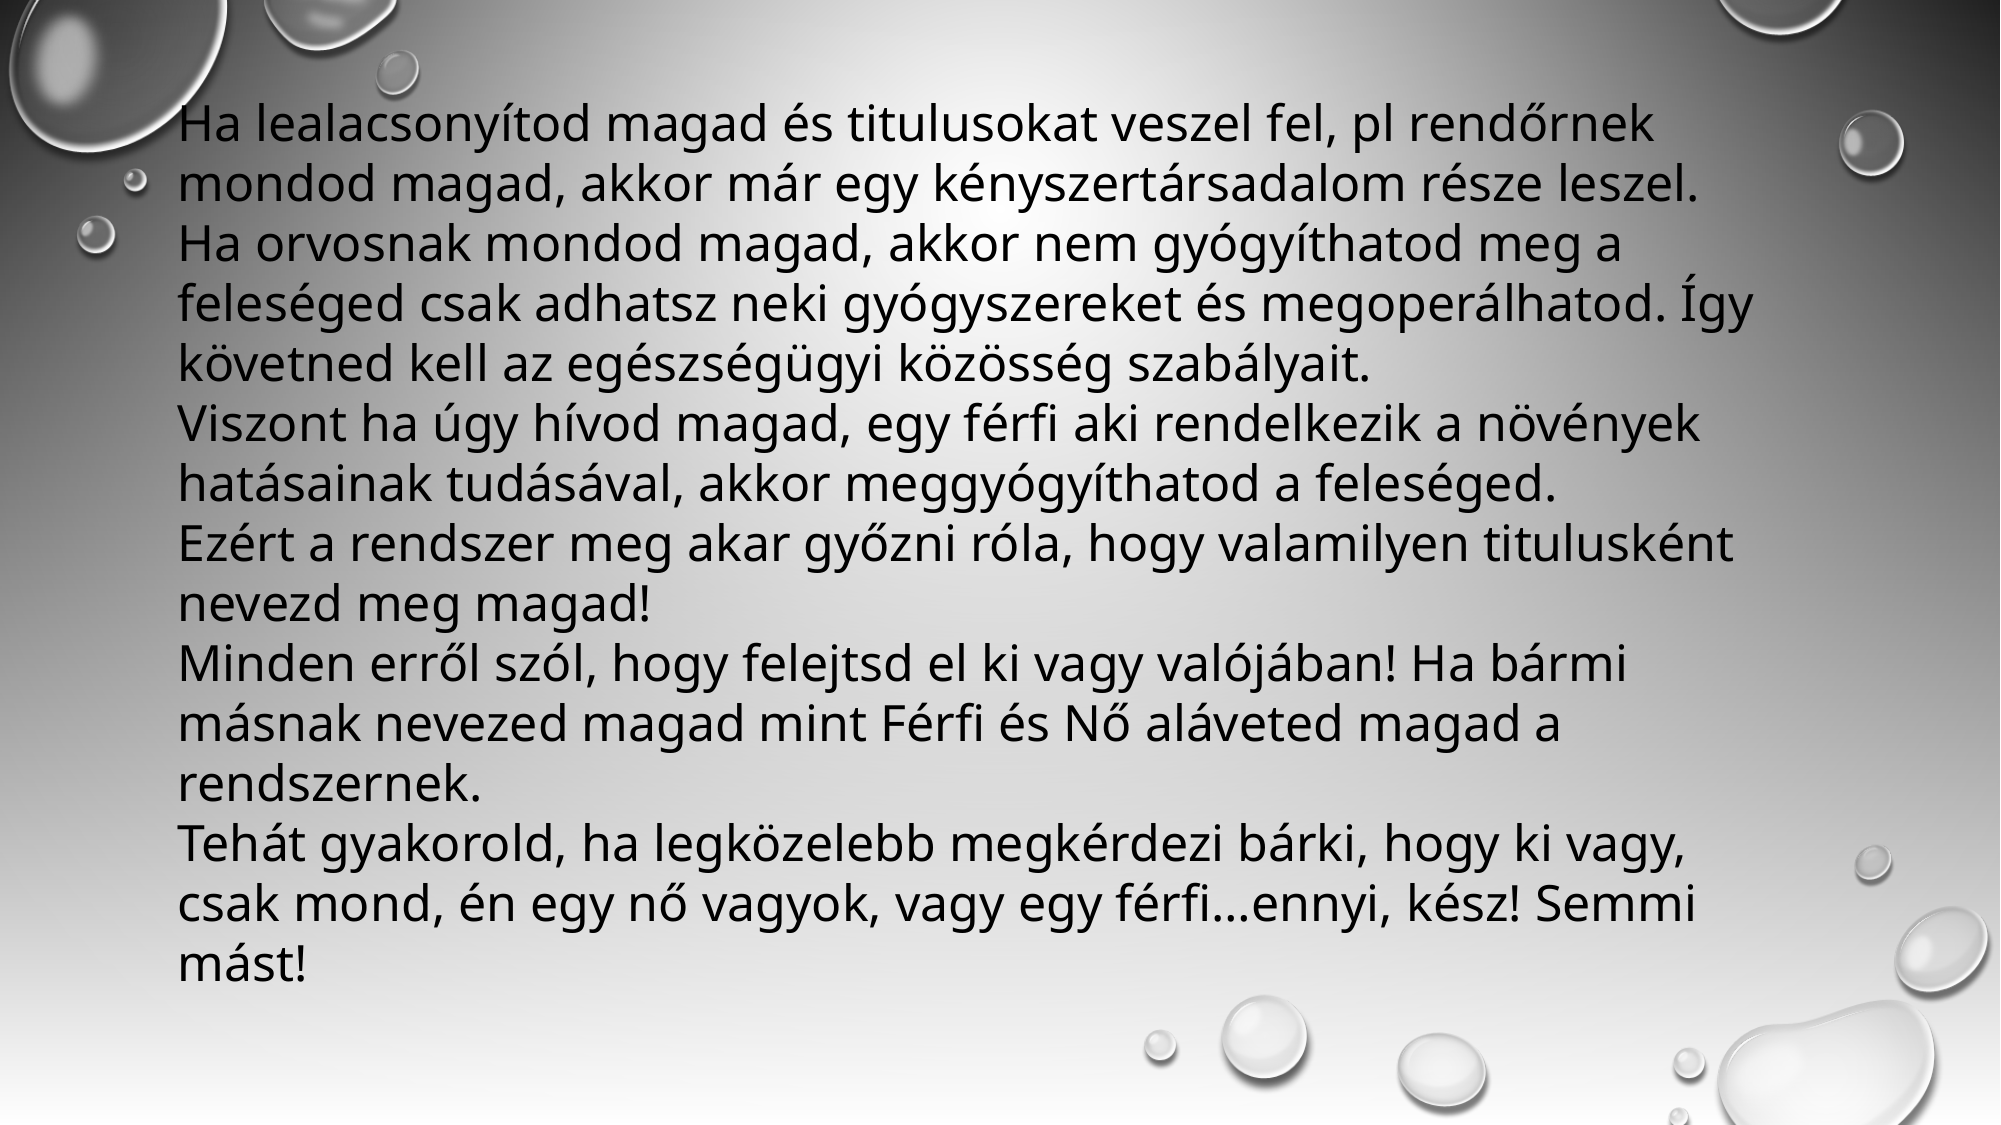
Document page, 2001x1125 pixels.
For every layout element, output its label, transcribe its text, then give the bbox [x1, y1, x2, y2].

picture [0, 0, 2000, 1125]
text_box Ha lealacsonyítod magad és titulusokat veszel fel, pl rendőrnek mondod magad, akkor már egy kényszertársadalom része leszel. Ha orvosnak mondod magad, akkor nem gyógyíthatod meg a feleséged csak adhatsz neki gyógyszereket és megoperálhatod. Így követned kell az egészségügyi közösség szabályait. Viszont ha úgy hívod magad, egy férfi aki rendelkezik a növények hatásainak tudásával, akkor meggyógyíthatod a feleséged. Ezért a rendszer meg akar győzni róla, hogy valamilyen titulusként nevezd meg magad! Minden erről szól, hogy felejtsd el ki vagy valójában! Ha bármi másnak nevezed magad mint Férfi és Nő aláveted magad a rendszernek. Tehát gyakorold, ha legközelebb megkérdezi bárki, hogy ki vagy, csak mond, én egy nő vagyok, vagy egy férfi…ennyi, kész! Semmi mást! [162, 83, 1811, 1089]
